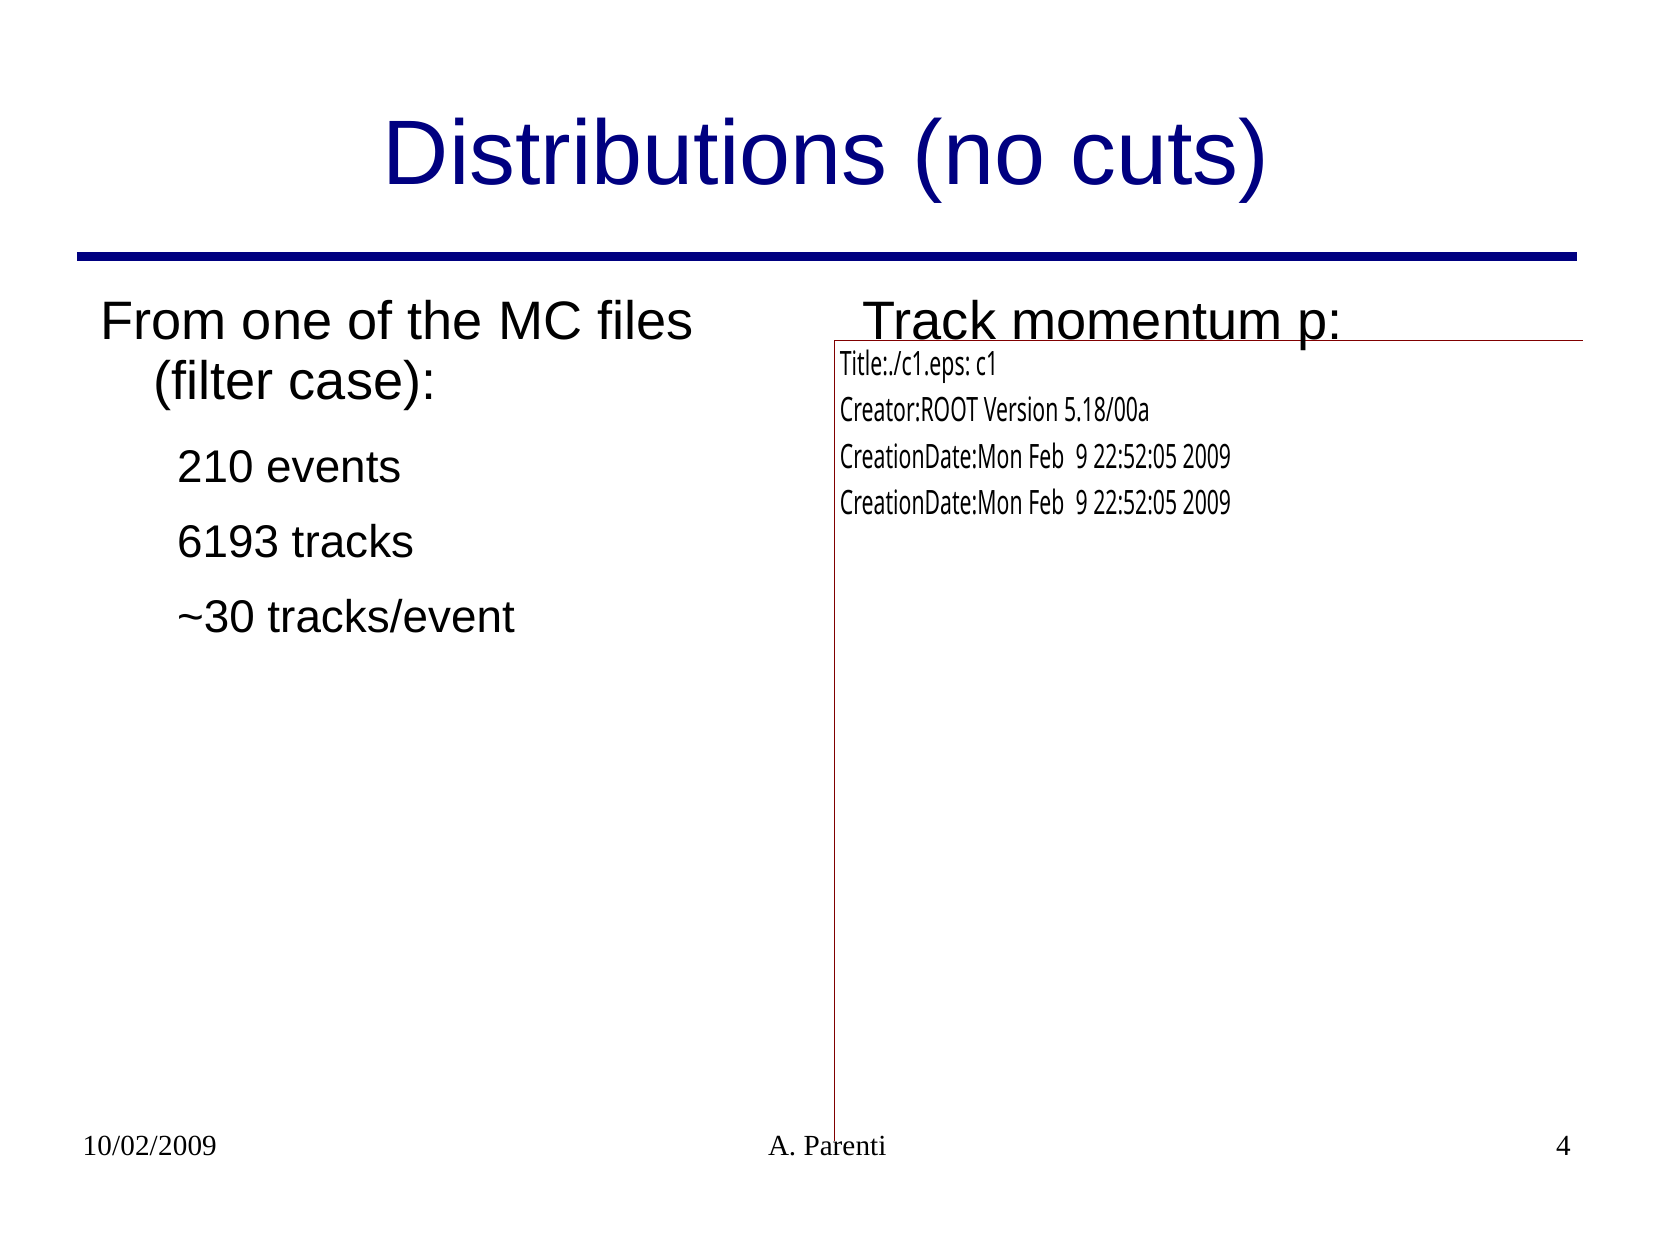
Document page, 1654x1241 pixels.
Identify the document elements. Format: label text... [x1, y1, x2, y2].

list From one of the MC files (filter case): 210 events 6193 tracks ~30 tracks/event [82, 290, 809, 1094]
title Distributions (no cuts) [82, 49, 1571, 257]
list Track momentum p: [845, 290, 1572, 1094]
picture [832, 338, 1583, 1141]
